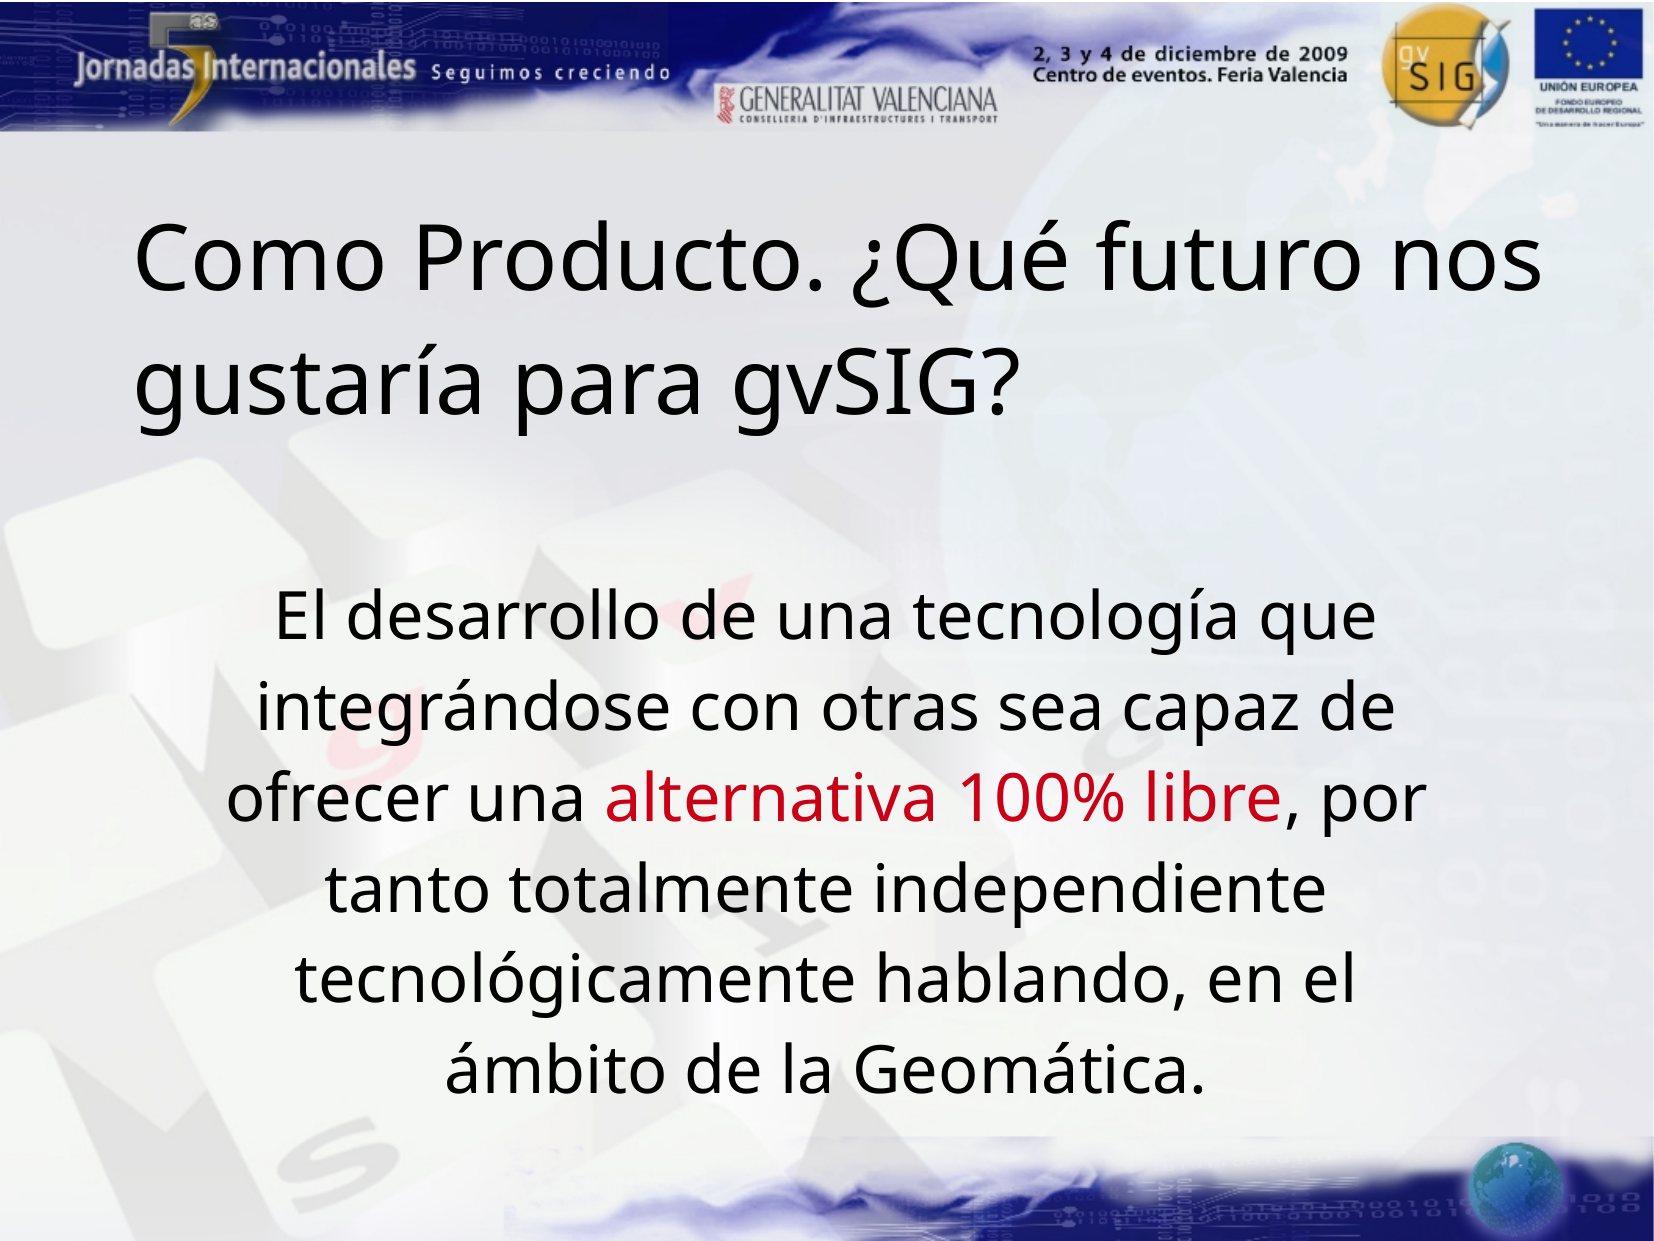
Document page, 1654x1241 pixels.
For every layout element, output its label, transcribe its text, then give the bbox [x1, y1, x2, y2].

text_box El desarrollo de una tecnología que integrándose con otras sea capaz de ofrecer una alternativa 100% libre, por tanto totalmente independiente tecnológicamente hablando, en el ámbito de la Geomática. [206, 561, 1447, 1151]
text_box Como Producto. ¿Qué futuro nos gustaría para gvSIG? [118, 184, 1565, 498]
picture [0, 2, 1654, 1241]
